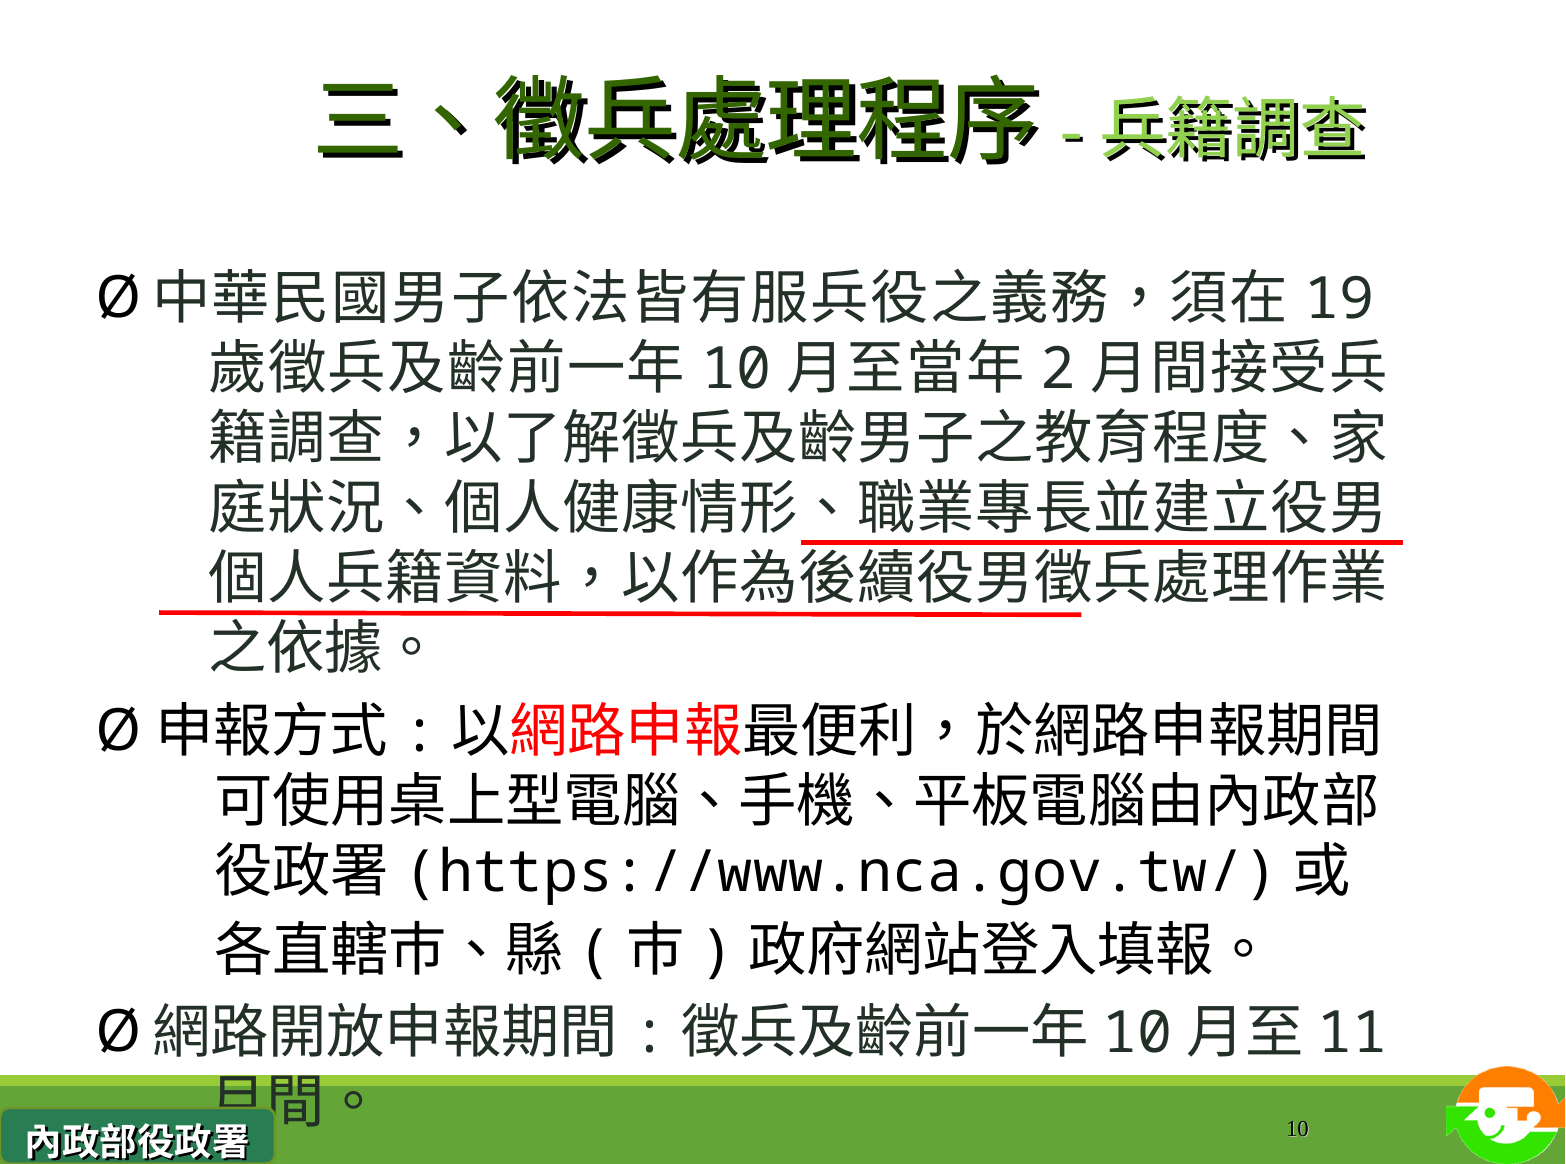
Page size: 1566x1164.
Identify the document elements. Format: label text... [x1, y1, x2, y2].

text_box 9 [1270, 1096, 1440, 1158]
text_box 內政部役政署 [0, 1107, 276, 1164]
picture [1446, 1067, 1566, 1164]
text_box 中華民國男子依法皆有服兵役之義務，須在19歲徵兵及齡前一年10月至當年2月間接受兵籍調查，以了解徵兵及齡男子之教育程度、家庭狀況、個人健康情形、職業專長並建立役男個人兵籍資料，以作為後續役男徵兵處理作業之依據。 申報方式:以網路申報最便利，於網路申報期間可使用桌上型電腦、手機、平板電腦由內政部役政署(https://www.nca.gov.tw/)或各直轄巿、縣(巿)政府網站登入填報。 網路開放申報期間:徵兵及齡前一年10月至11月間。 [81, 253, 1403, 1142]
text_box 三、徵兵處理程序-兵籍調查 [287, 53, 1391, 288]
